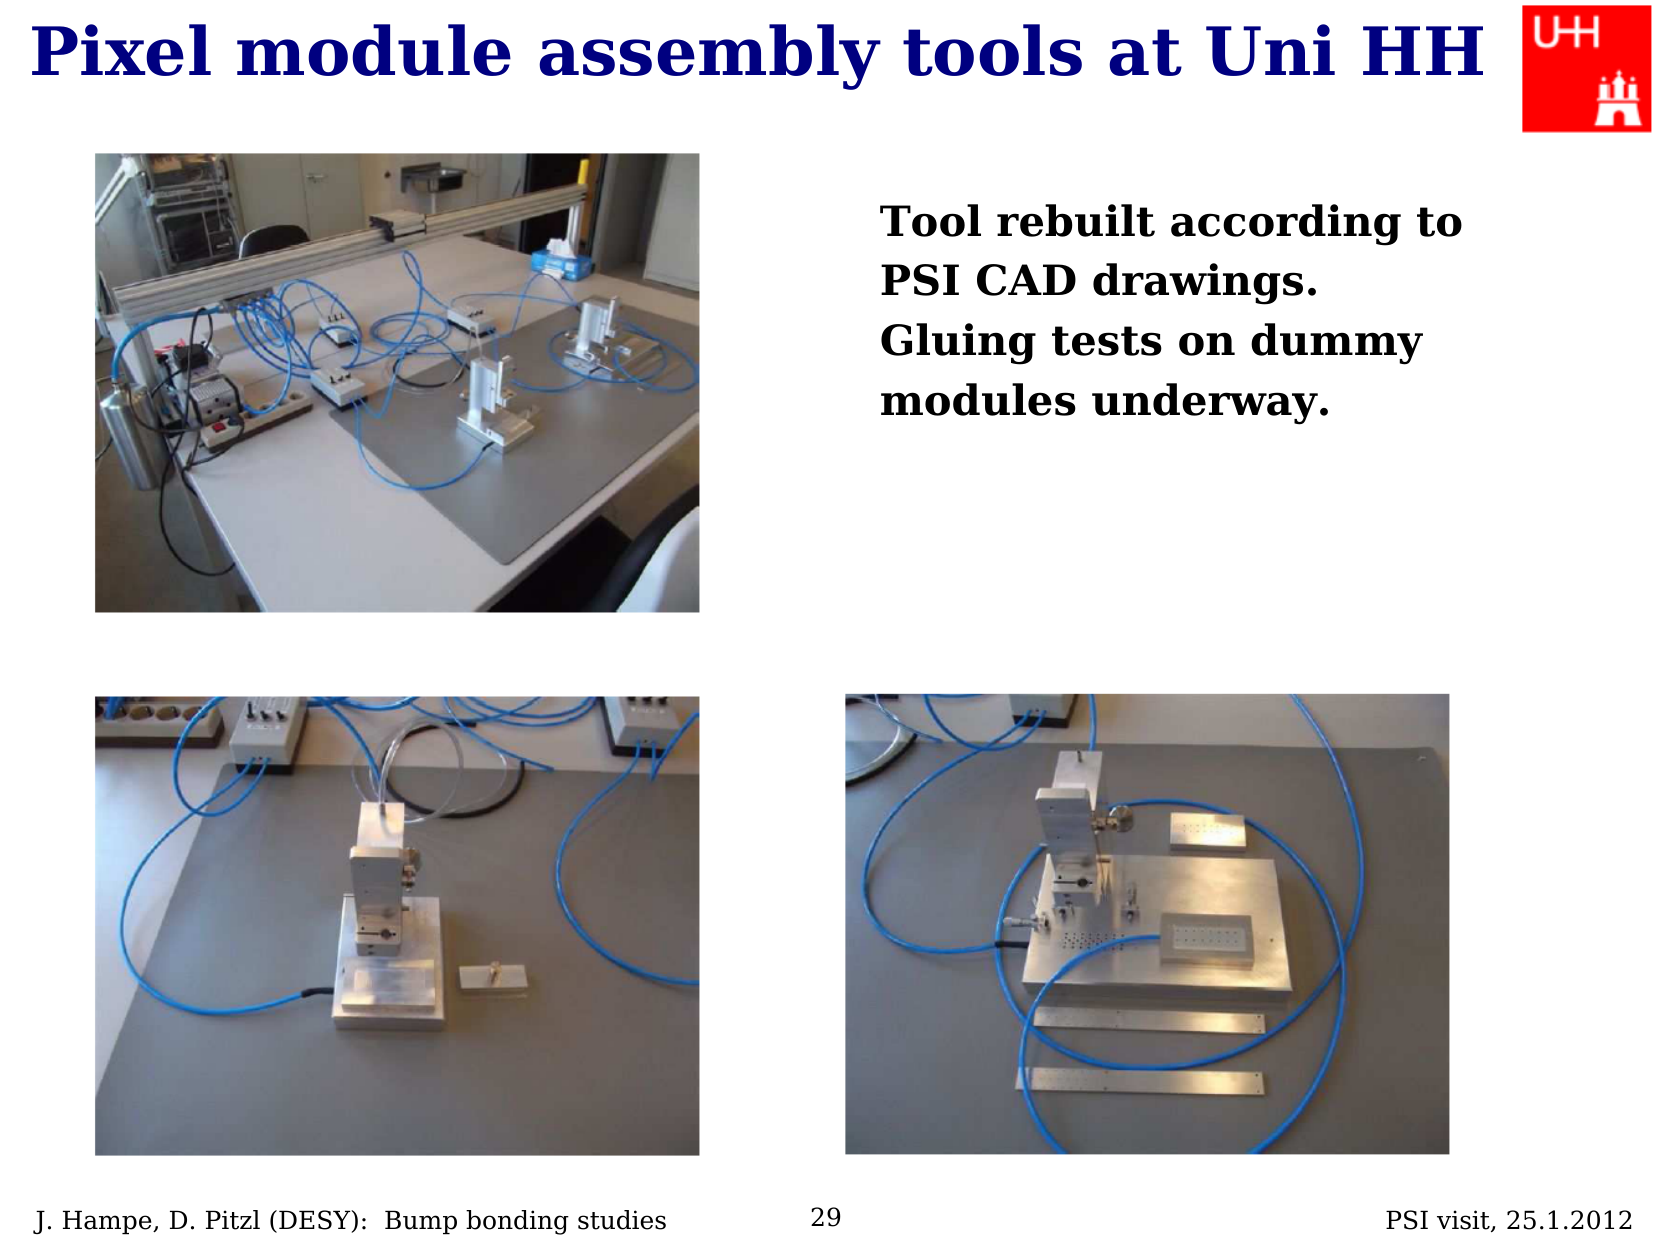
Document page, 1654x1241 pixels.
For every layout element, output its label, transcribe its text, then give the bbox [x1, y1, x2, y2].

picture [89, 151, 707, 1162]
text_box Tool rebuilt according to PSI CAD drawings. Gluing tests on dummy modules underway. [879, 186, 1464, 415]
title Pixel module assembly tools at Uni HH [12, 12, 1504, 92]
picture [1520, 3, 1654, 134]
picture [843, 689, 1452, 1157]
